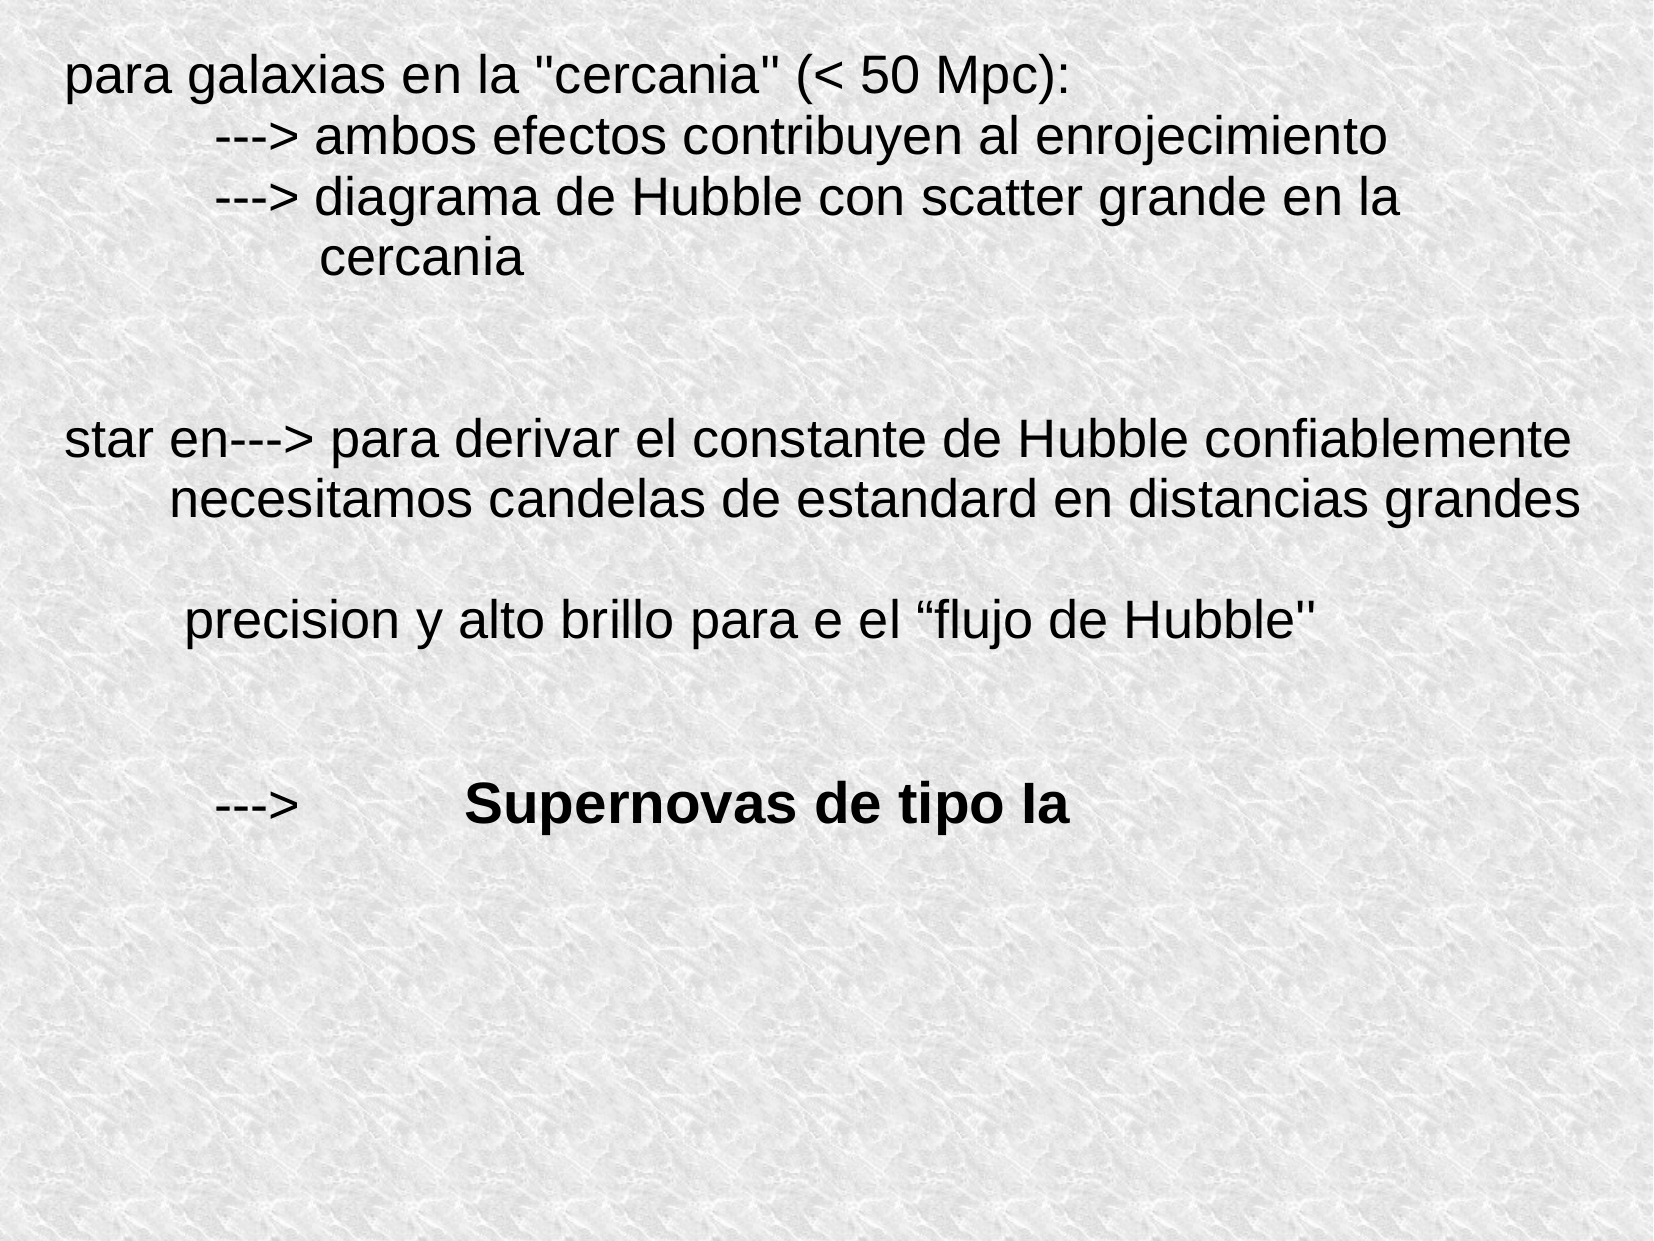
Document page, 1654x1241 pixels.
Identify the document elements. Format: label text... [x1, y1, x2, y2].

text_box para galaxias en la ''cercania'' (< 50 Mpc): ---> ambos efectos contribuyen al enrojecimiento ---> diagrama de Hubble con scatter grande en la cercania star en---> para derivar el constante de Hubble confiablemente necesitamos candelas de estandard en distancias grandes precision y alto brillo para e el “flujo de Hubble'' ---> Supernovas de tipo Ia [49, 37, 1613, 935]
picture [0, 0, 1654, 1241]
